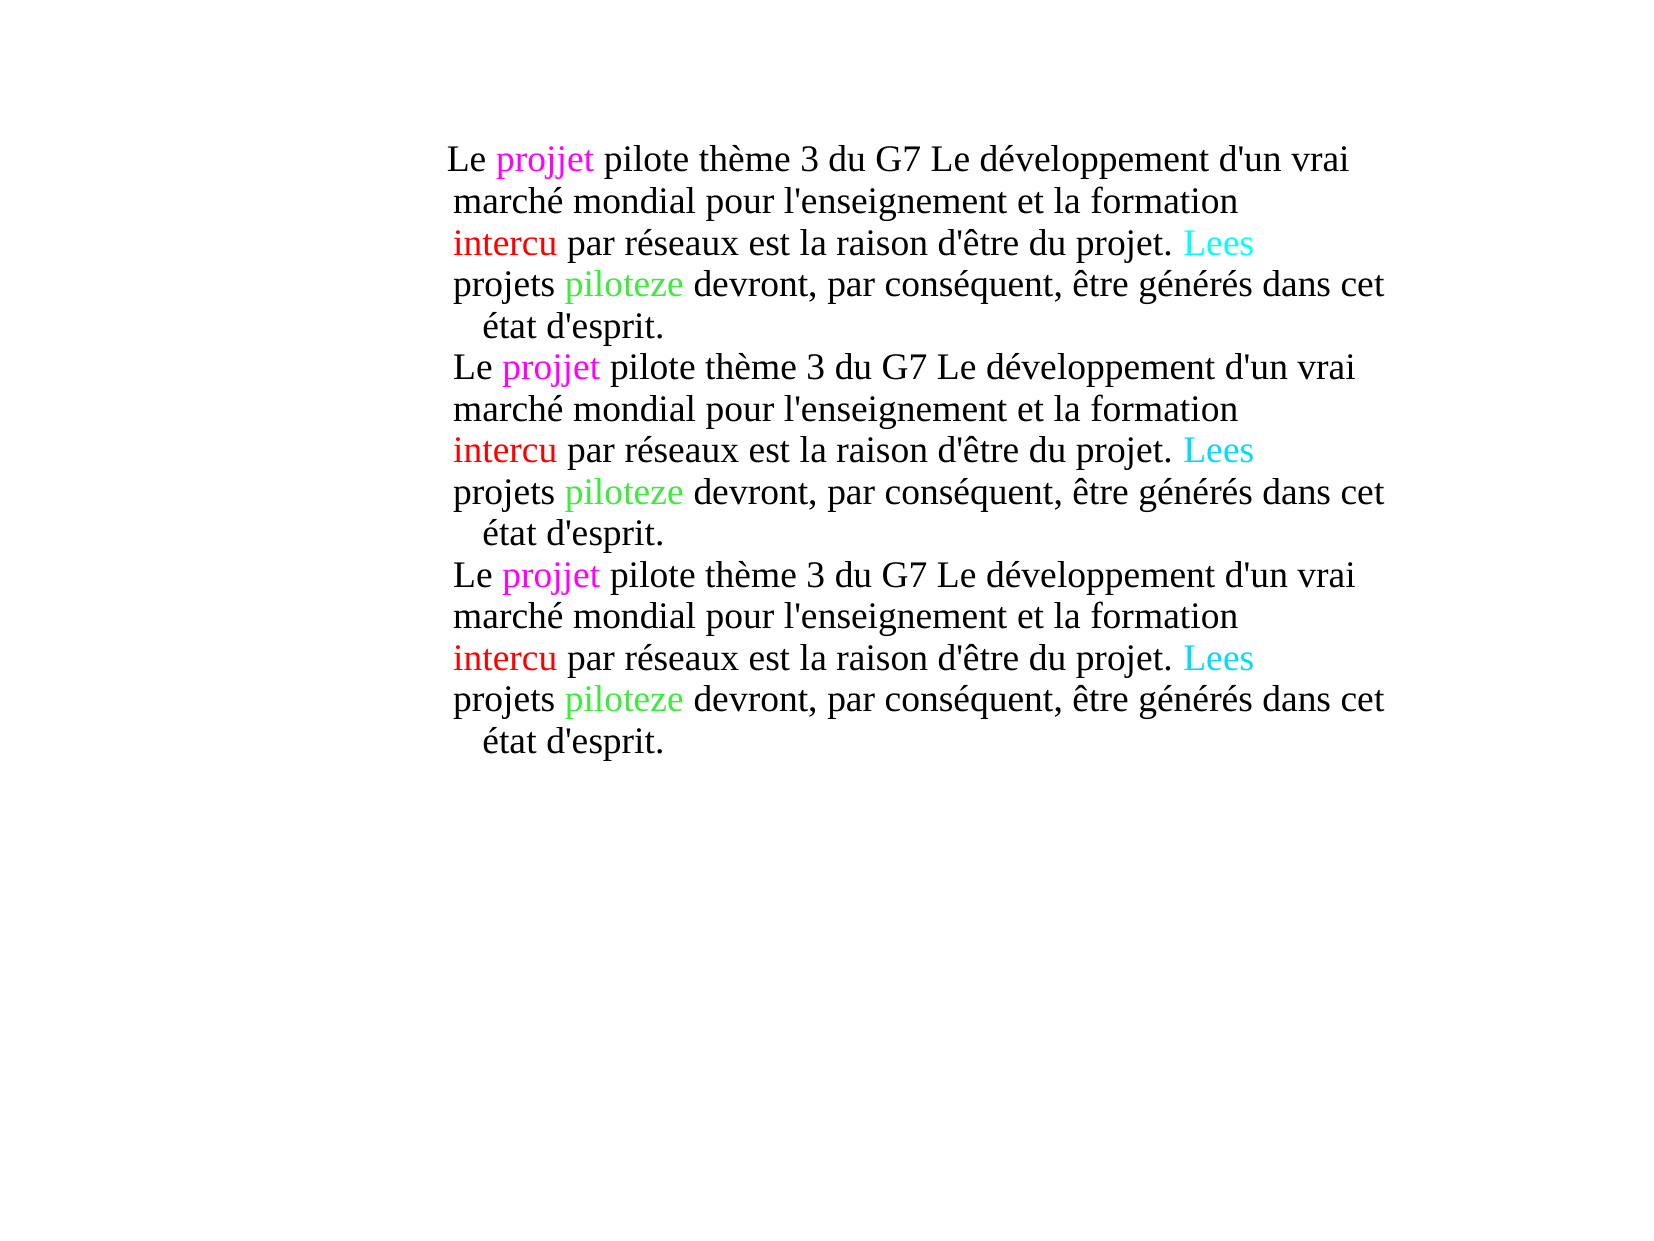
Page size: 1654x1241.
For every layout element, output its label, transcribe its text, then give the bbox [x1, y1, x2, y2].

text_box Le projjet pilote thème 3 du G7 Le développement d'un vrai marché mondial pour l'enseignement et la formation intercu par réseaux est la raison d'être du projet. Lees projets piloteze devront, par conséquent, être générés dans cet état d'esprit. Le projjet pilote thème 3 du G7 Le développement d'un vrai marché mondial pour l'enseignement et la formation intercu par réseaux est la raison d'être du projet. Lees projets piloteze devront, par conséquent, être générés dans cet état d'esprit. Le projjet pilote thème 3 du G7 Le développement d'un vrai marché mondial pour l'enseignement et la formation intercu par réseaux est la raison d'être du projet. Lees projets piloteze devront, par conséquent, être générés dans cet état d'esprit. [408, 138, 1432, 970]
